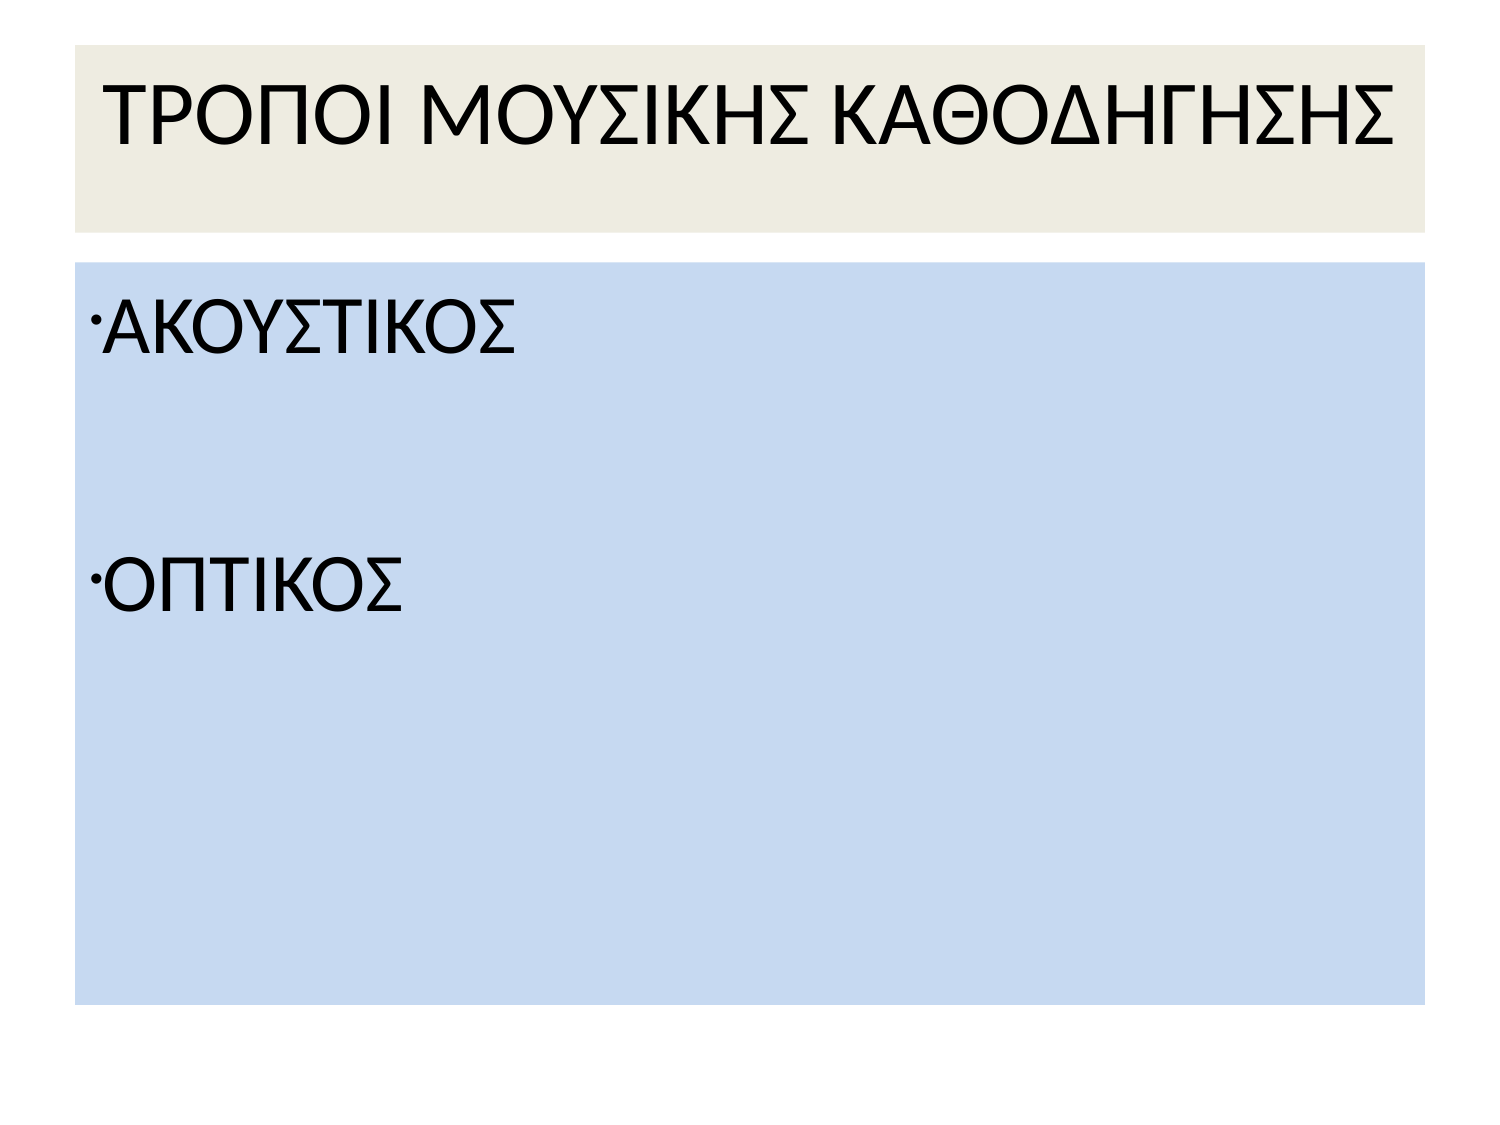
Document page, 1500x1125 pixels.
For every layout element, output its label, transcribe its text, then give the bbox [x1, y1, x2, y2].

title ΤΡΟΠΟΙ ΜΟΥΣΙΚΗΣ ΚΑΘΟΔΗΓΗΣΗΣ [75, 45, 1425, 233]
list ΑΚΟΥΣΤΙΚΟΣ ΟΠΤΙΚΟΣ [75, 262, 1425, 1005]
